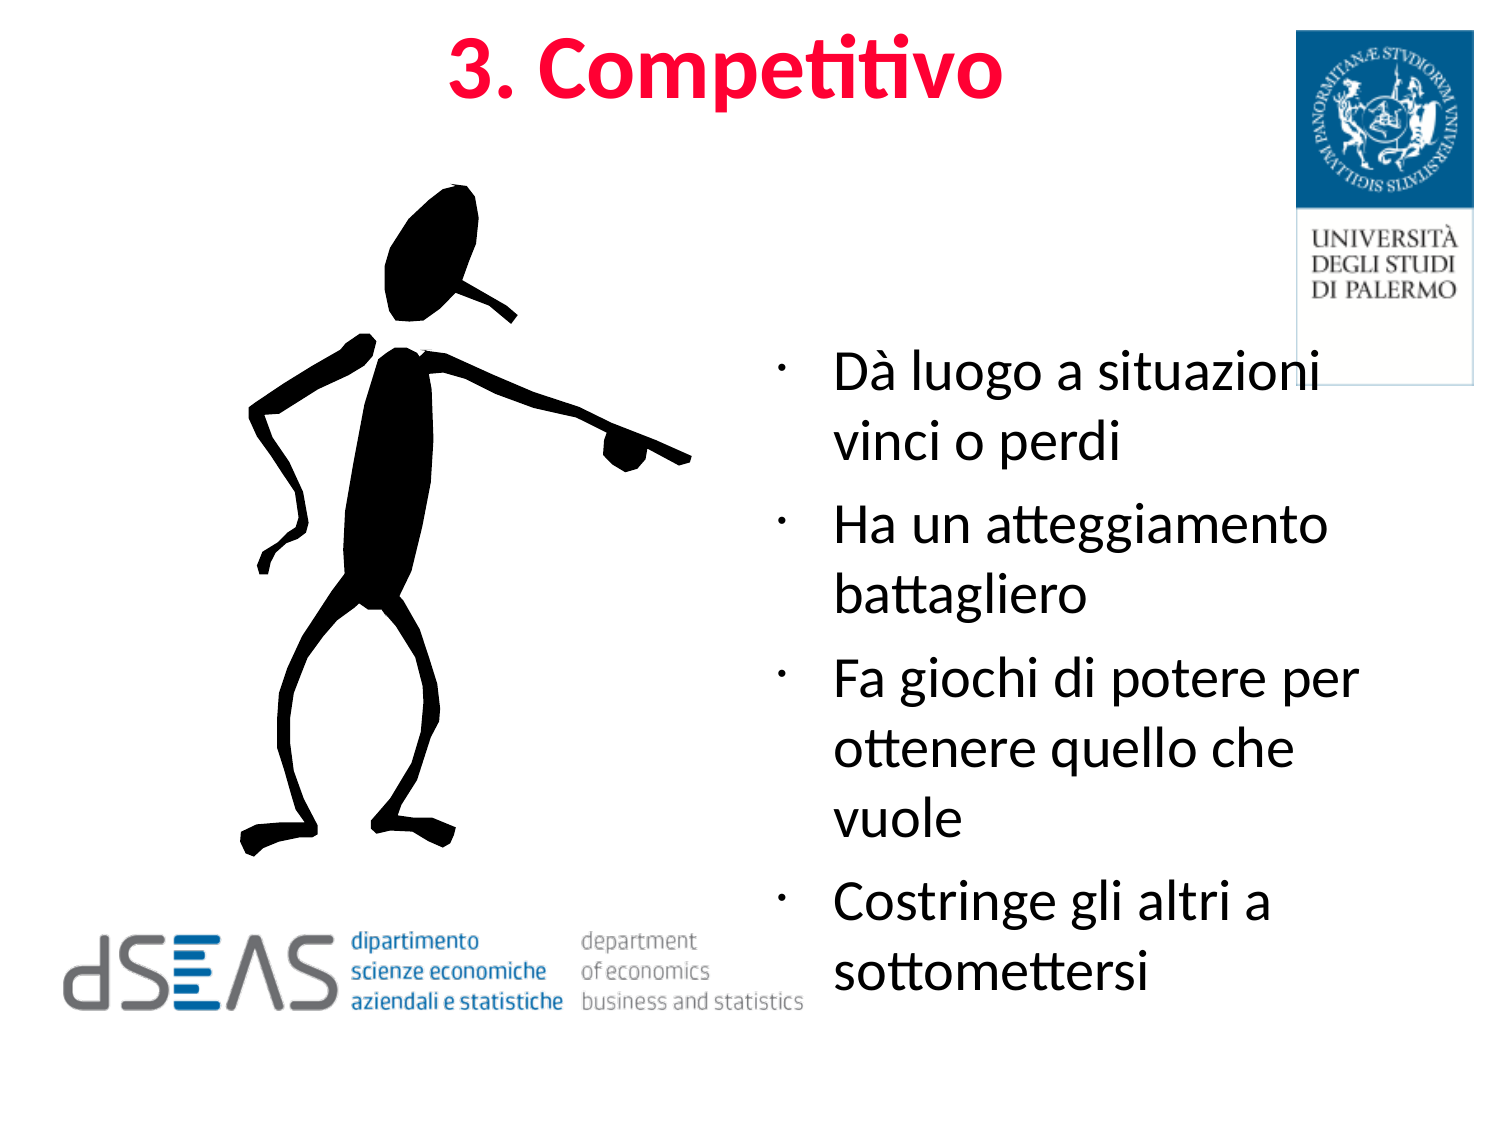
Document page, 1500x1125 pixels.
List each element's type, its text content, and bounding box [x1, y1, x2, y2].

text_box Dà luogo a situazioni vinci o perdi Ha un atteggiamento battagliero Fa giochi di potere per ottenere quello che vuole Costringe gli altri a sottomettersi [762, 324, 1388, 1000]
title 3. Competitivo [88, 0, 1364, 188]
picture [41, 183, 833, 1071]
picture [1296, 30, 1474, 386]
